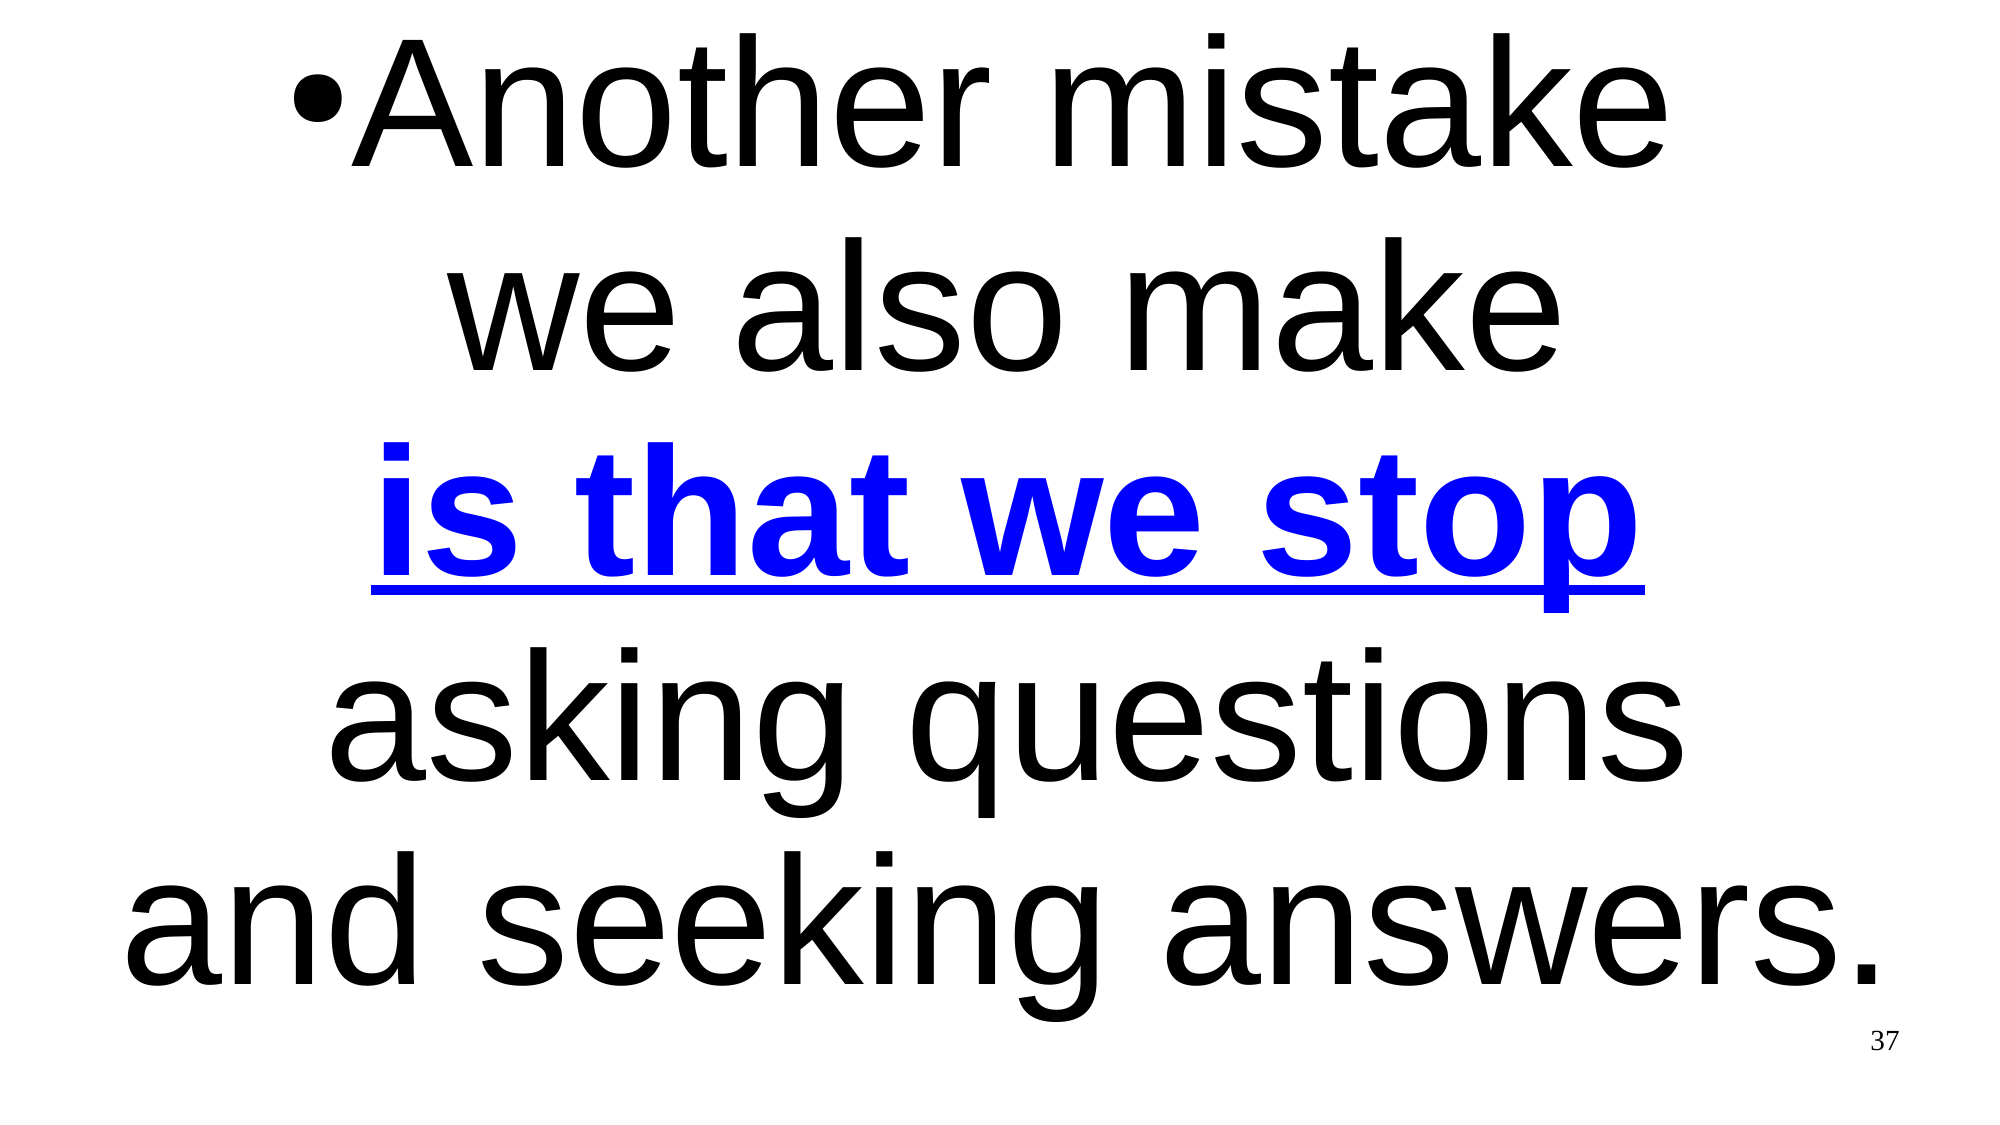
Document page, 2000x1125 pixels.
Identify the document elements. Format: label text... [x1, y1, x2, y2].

list Another mistake we also make is that we stop asking questions and seeking answers. [0, 0, 1996, 1123]
